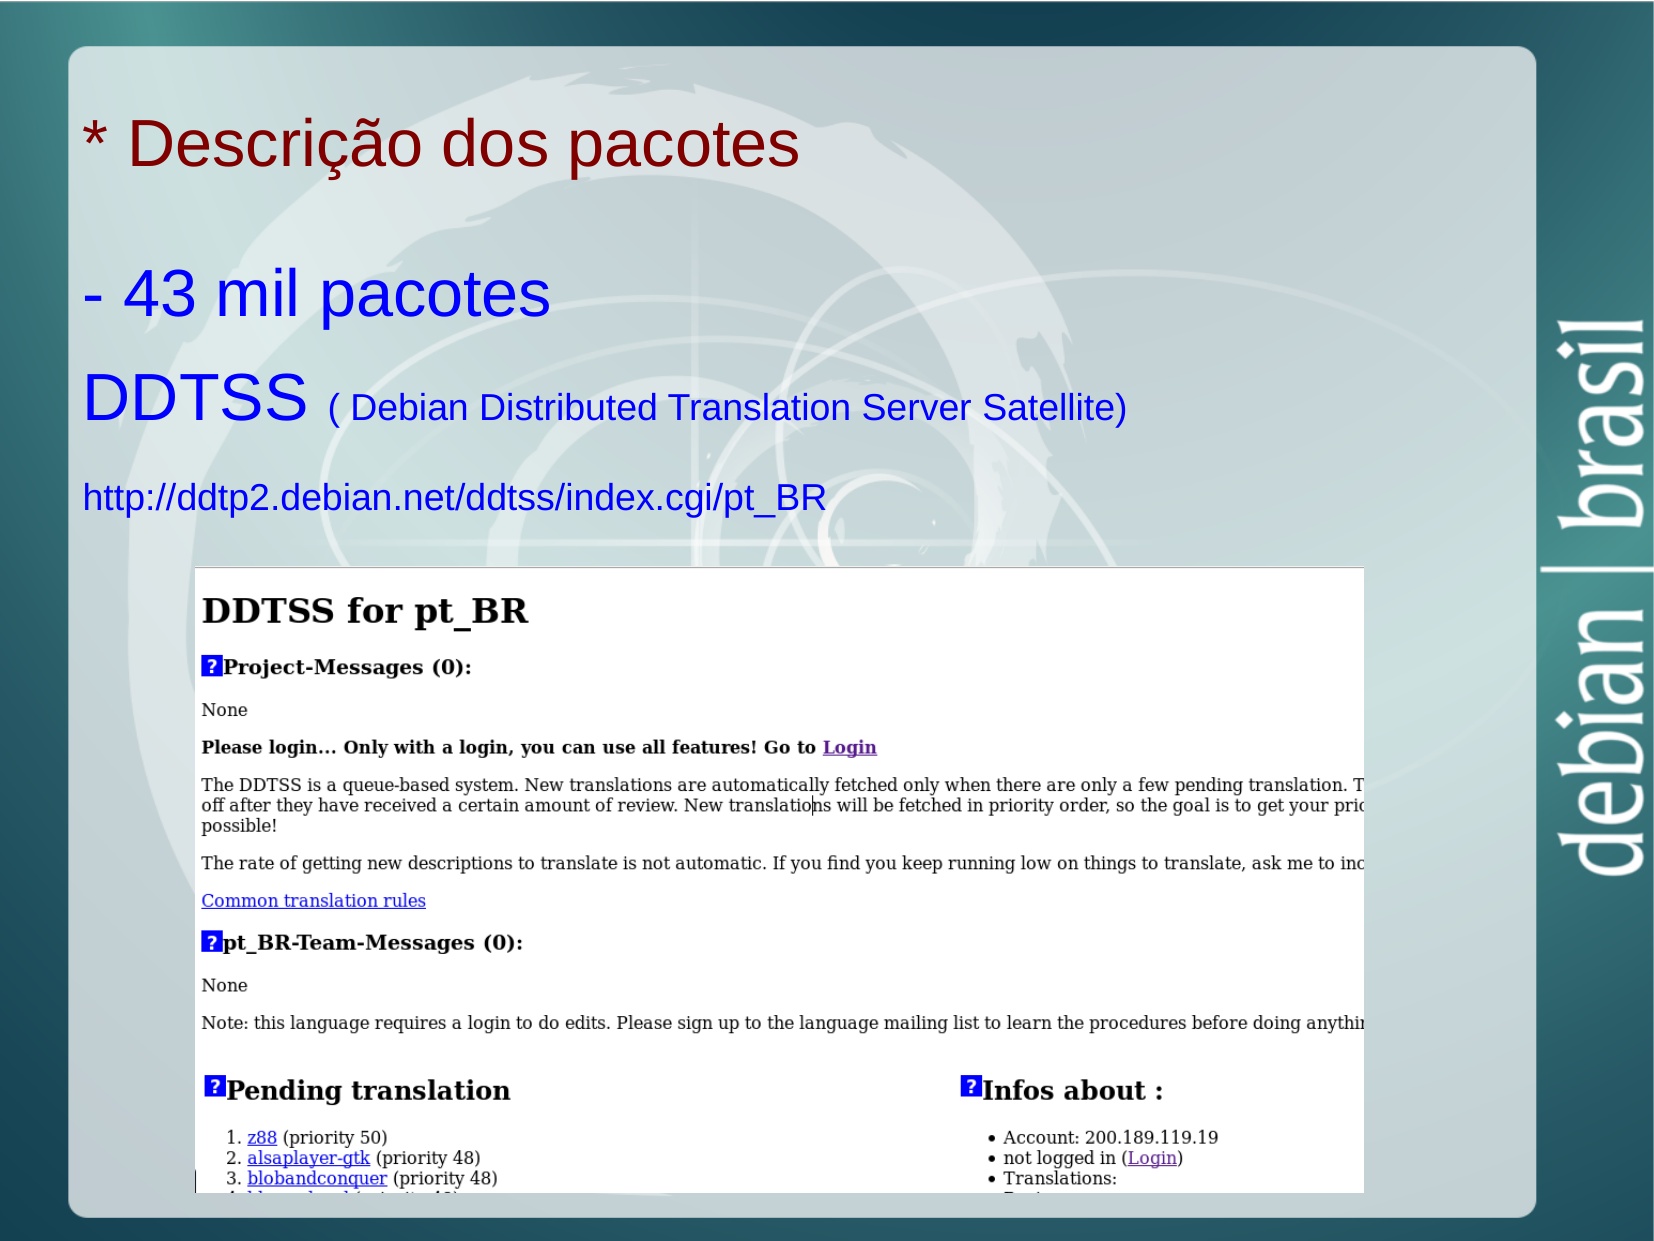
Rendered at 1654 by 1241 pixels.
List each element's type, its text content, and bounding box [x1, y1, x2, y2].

list * Descrição dos pacotes - 43 mil pacotes DDTSS ( Debian Distributed Translation Server Satellite) http://ddtp2.debian.net/ddtss/index.cgi/pt_BR [82, 106, 1571, 826]
picture [0, 0, 1654, 1241]
